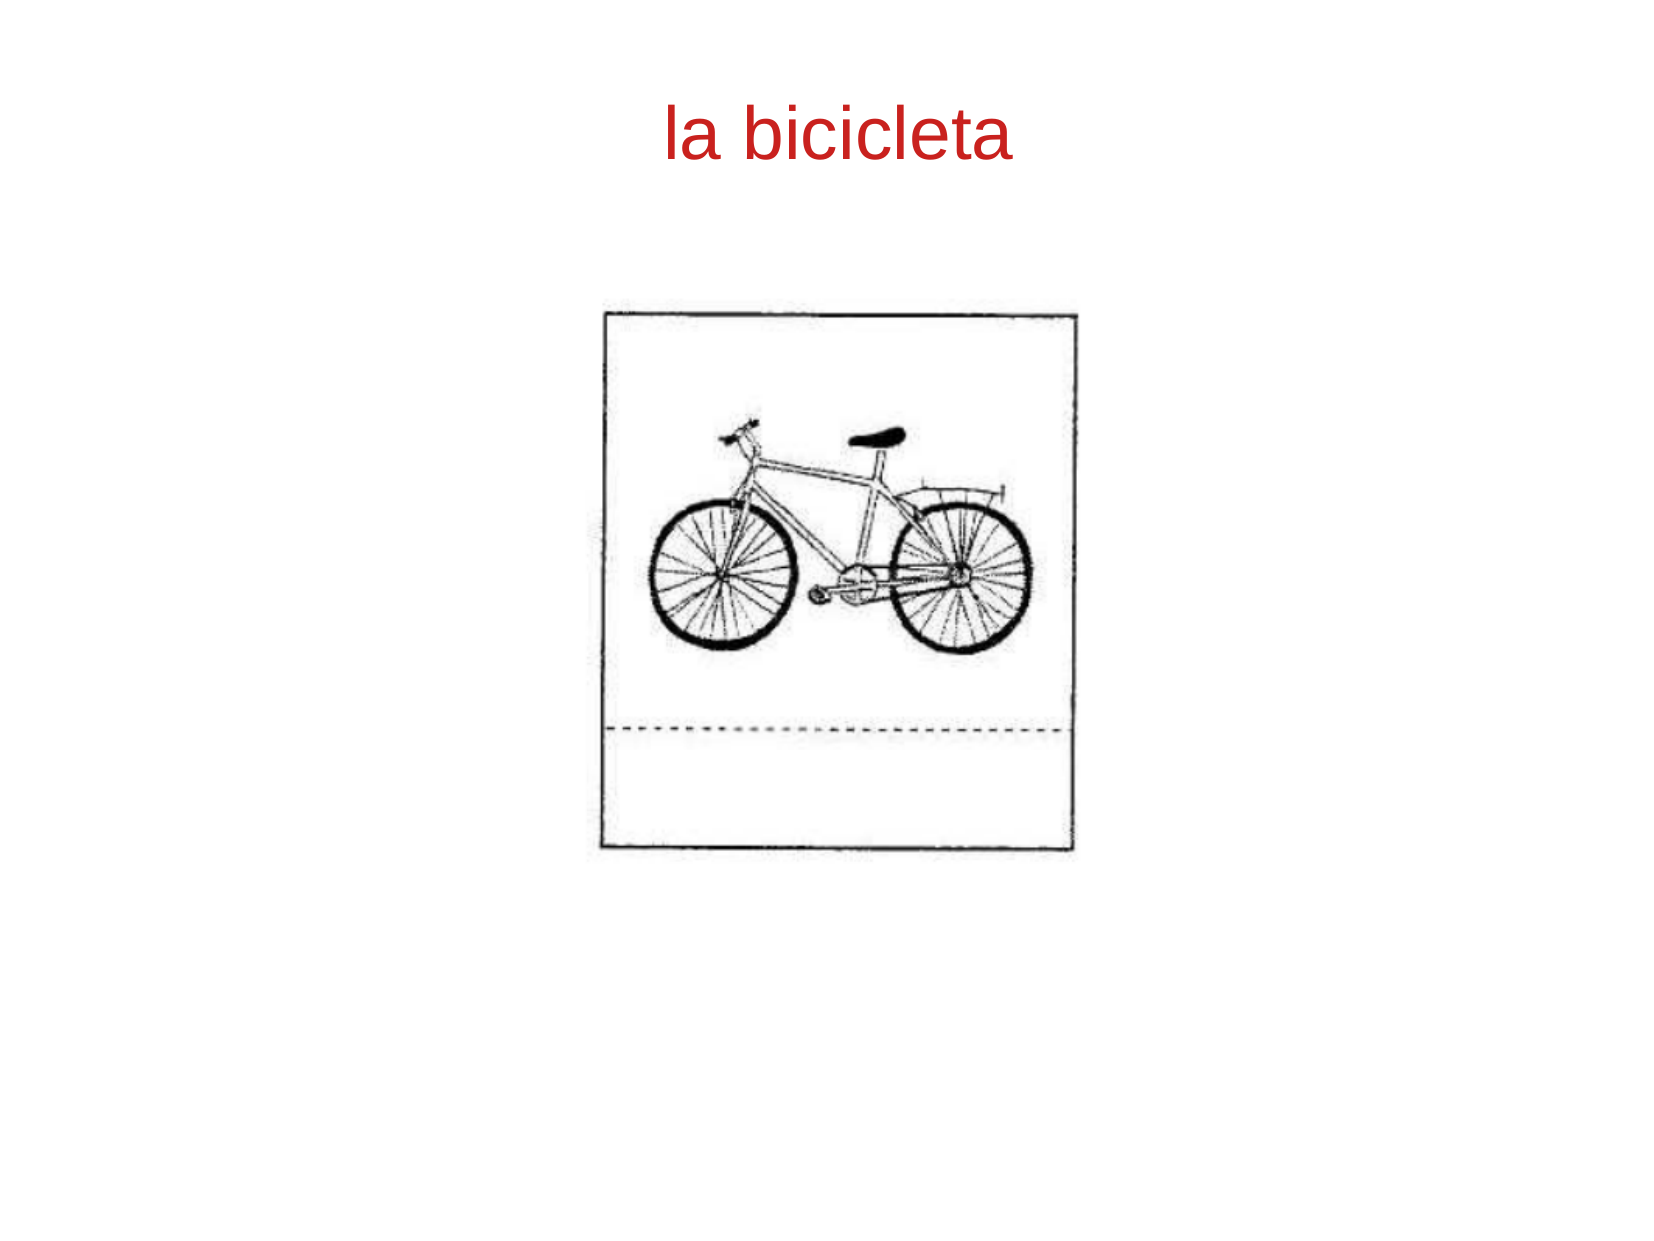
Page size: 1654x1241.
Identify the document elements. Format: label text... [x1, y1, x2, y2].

text_box la bicicleta [389, 58, 1288, 201]
picture [581, 291, 1094, 873]
